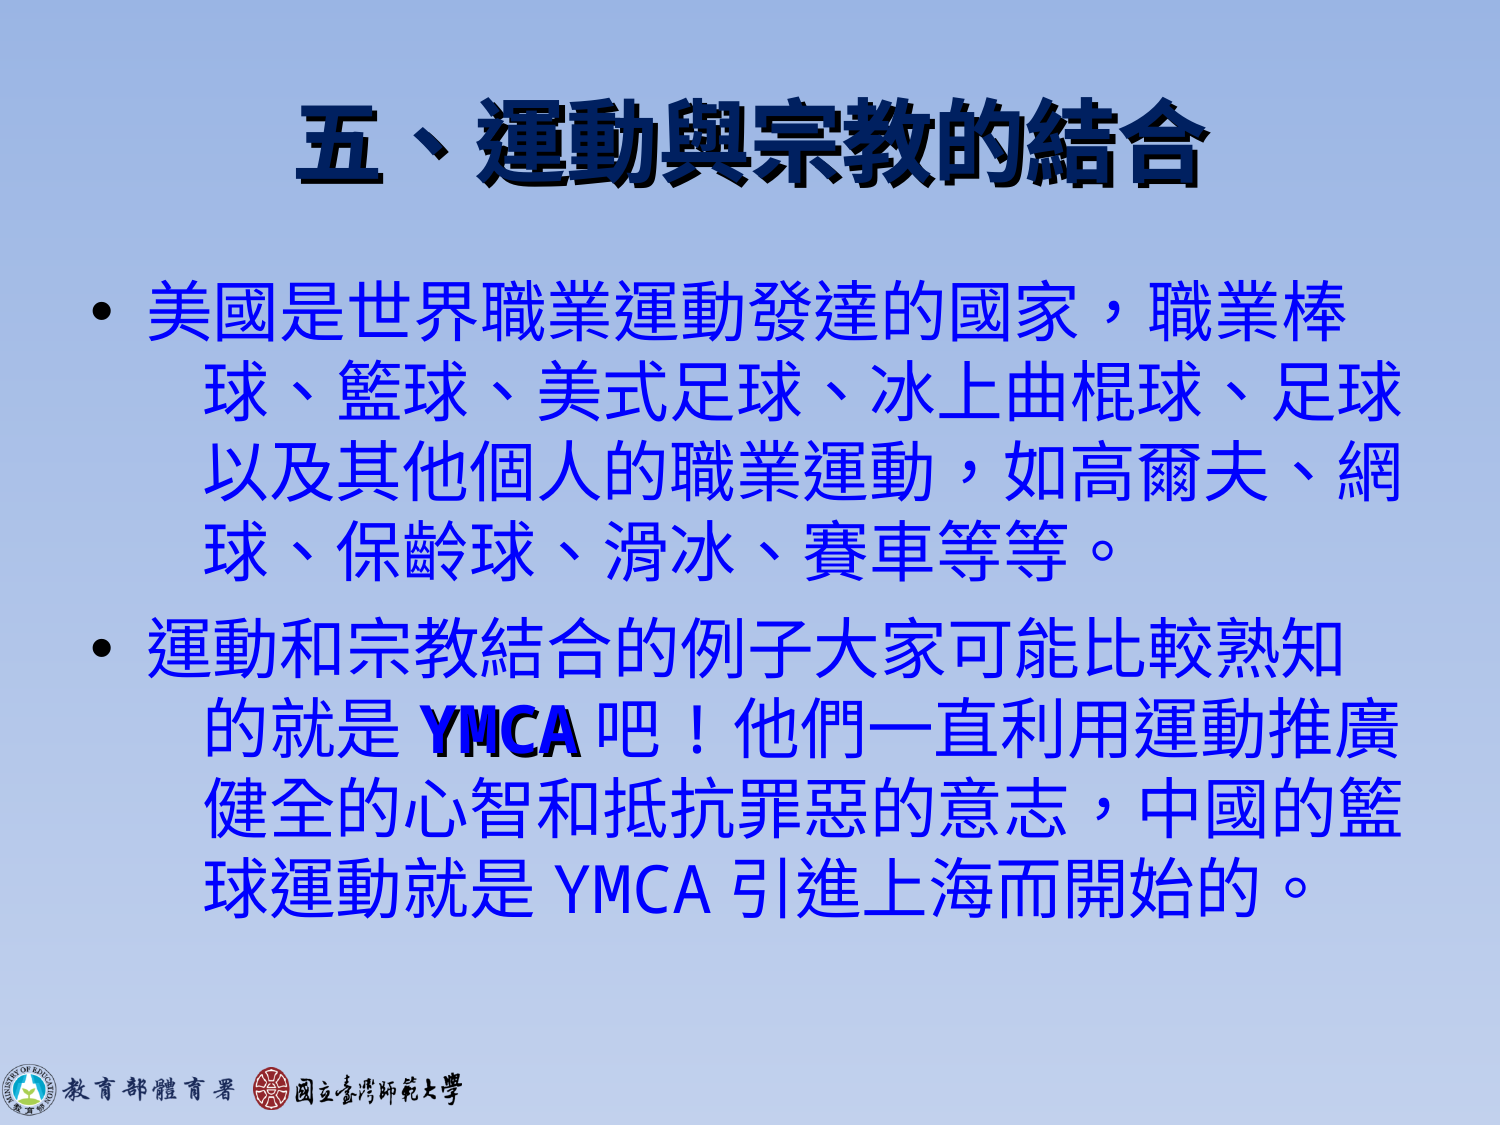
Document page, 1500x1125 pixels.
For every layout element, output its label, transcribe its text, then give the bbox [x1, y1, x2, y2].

list 美國是世界職業運動發達的國家，職業棒球、籃球、美式足球、冰上曲棍球、足球以及其他個人的職業運動，如高爾夫、網球、保齡球、滑冰、賽車等等。 運動和宗教結合的例子大家可能比較熟知的就是YMCA吧!他們一直利用運動推廣健全的心智和抵抗罪惡的意志，中國的籃球運動就是YMCA引進上海而開始的。 [75, 262, 1426, 1005]
title 五、運動與宗教的結合 [75, 45, 1426, 233]
